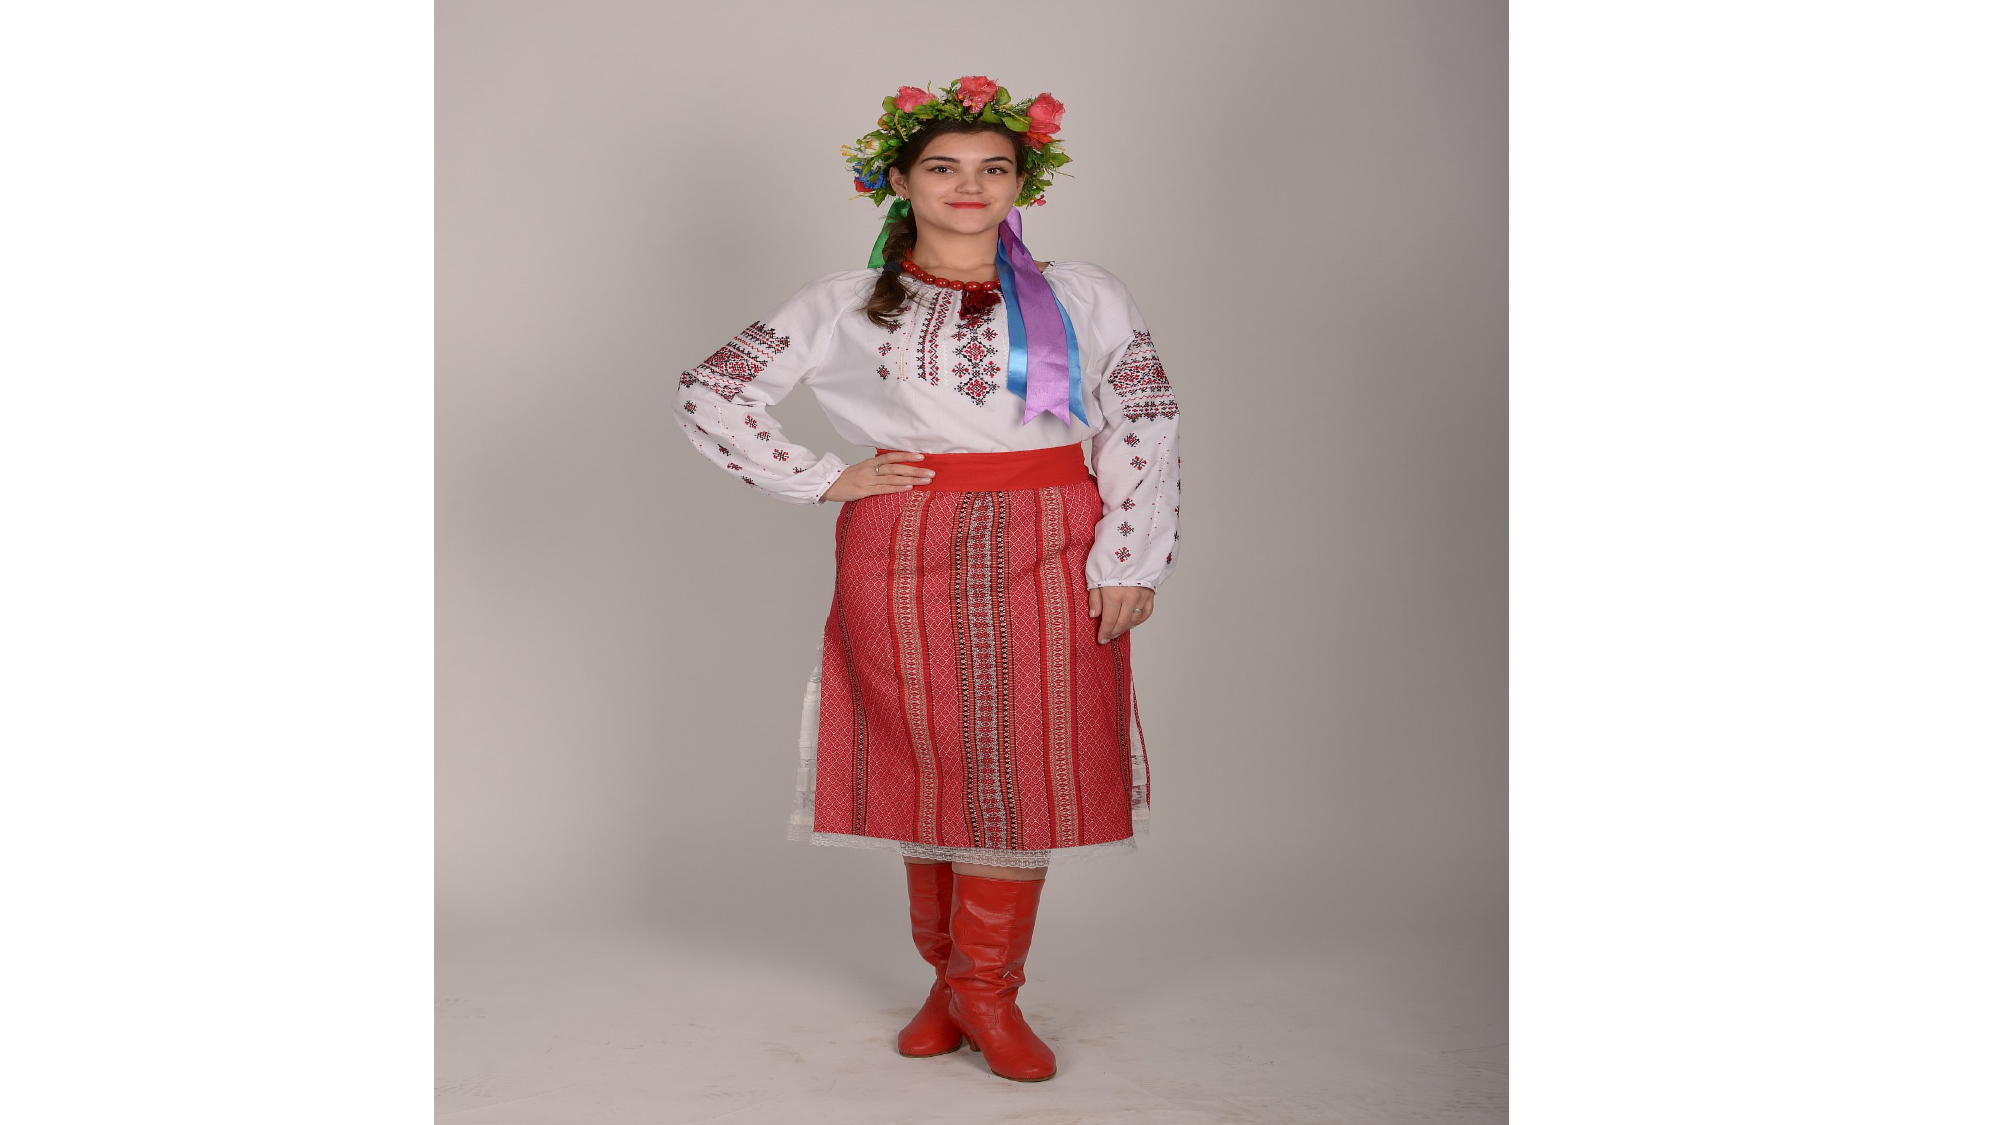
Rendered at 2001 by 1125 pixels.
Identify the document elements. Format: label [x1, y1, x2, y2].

picture [434, 0, 1509, 1125]
